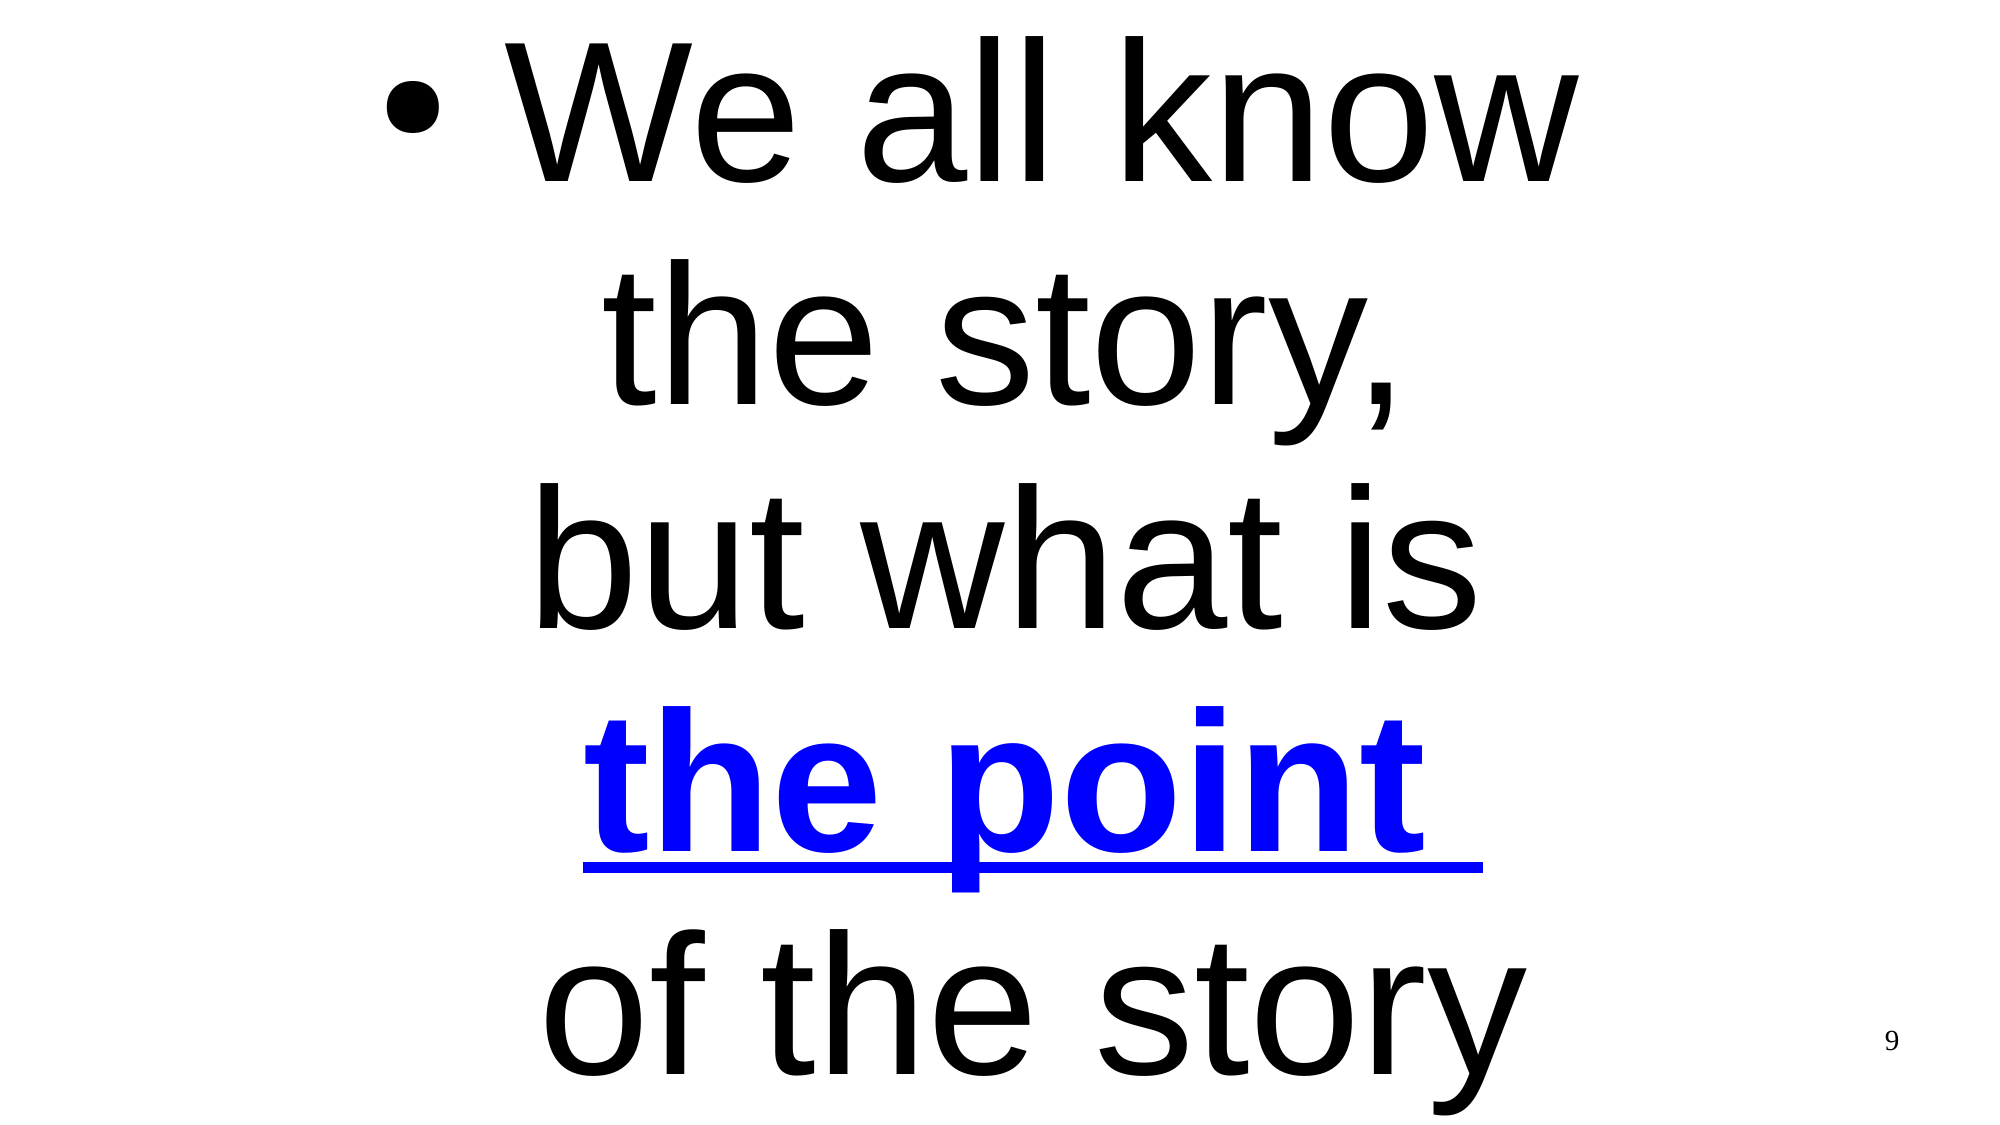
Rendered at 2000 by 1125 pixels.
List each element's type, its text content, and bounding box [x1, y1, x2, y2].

list We all know the story, but what is the point of the story [0, 0, 1996, 1123]
